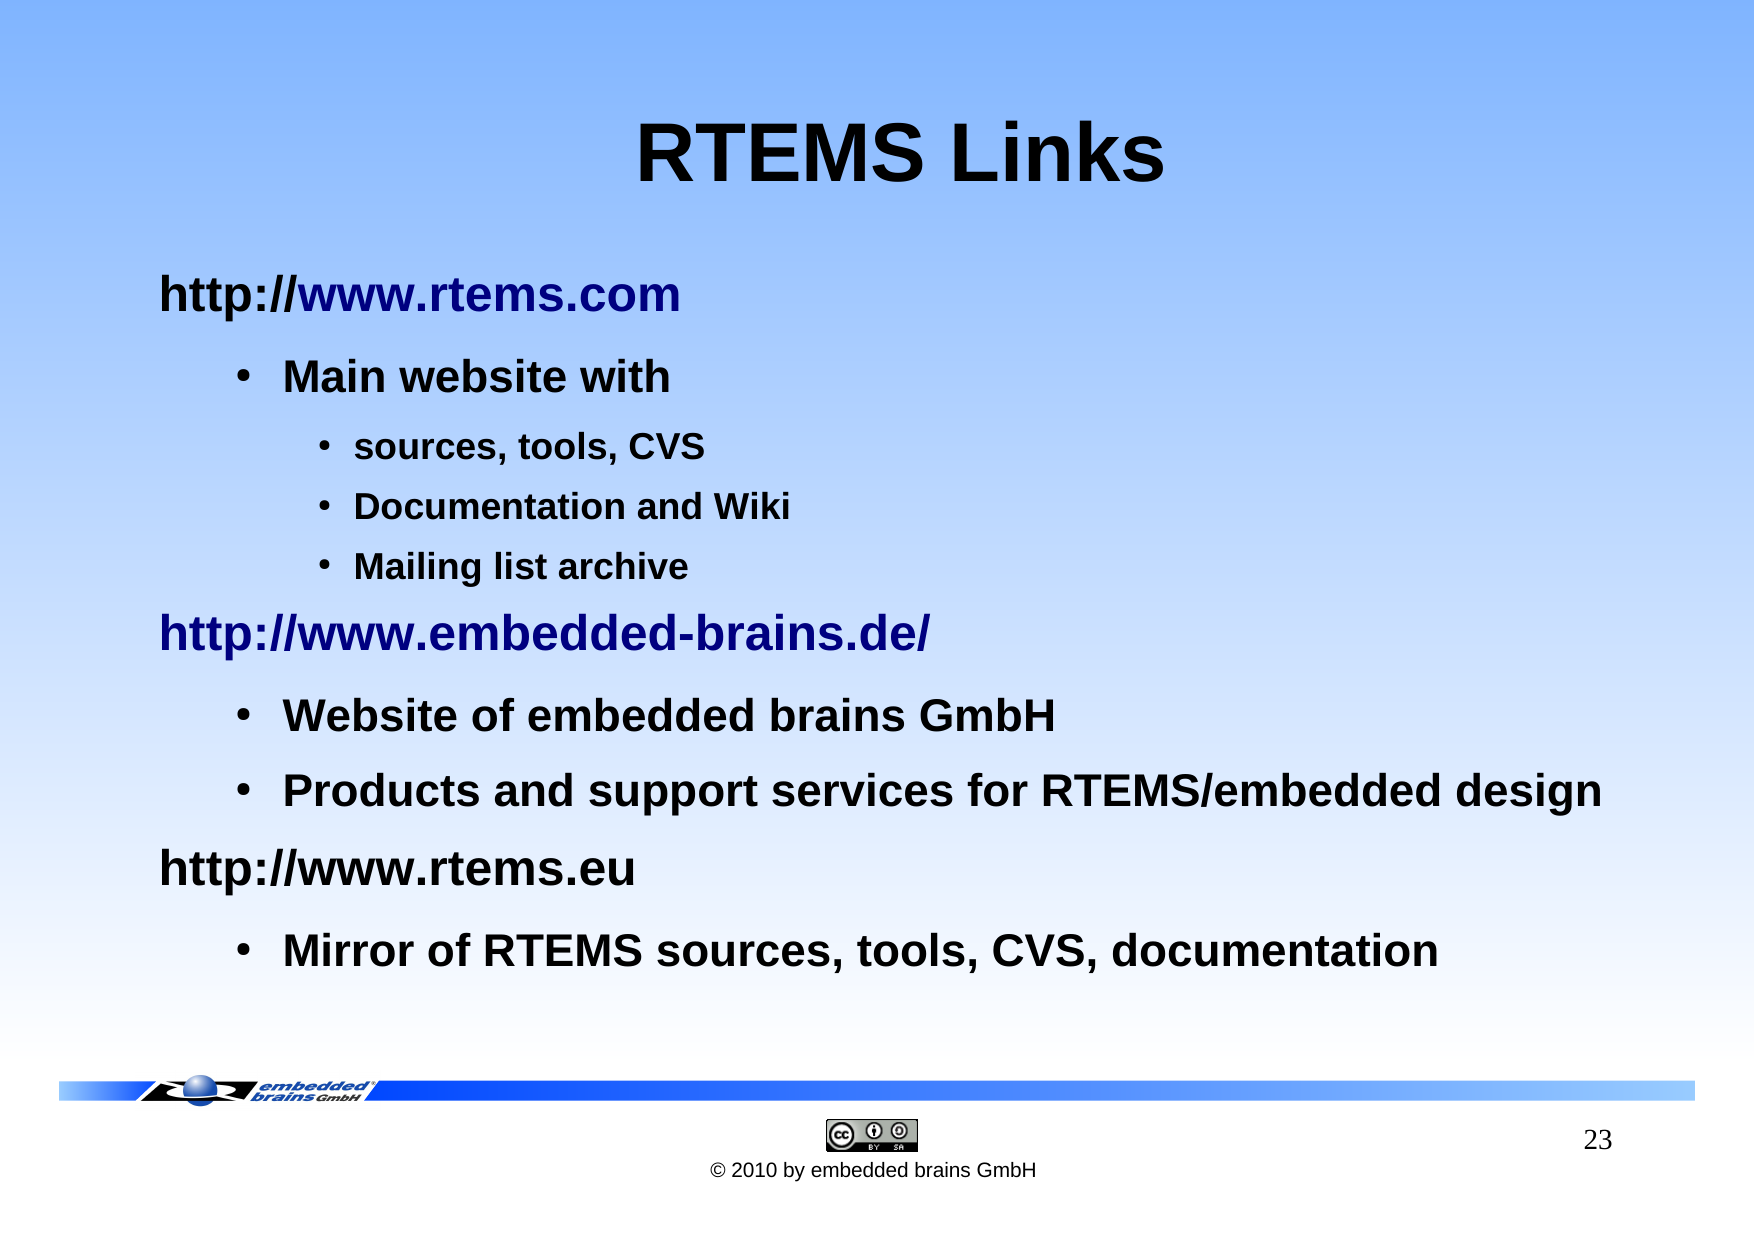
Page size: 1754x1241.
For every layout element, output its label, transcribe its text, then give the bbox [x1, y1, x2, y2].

picture [826, 1119, 918, 1152]
picture [135, 1070, 381, 1111]
title RTEMS Links [147, 59, 1620, 247]
list http://www.rtems.com Main website with sources, tools, CVS Documentation and Wiki Mailing list archive http://www.embedded-brains.de/ Website of embedded brains GmbH Products and support services for RTEMS/embedded design http://www.rtems.eu Mirror of RTEMS sources, tools, CVS, documentation [140, 265, 1614, 1048]
